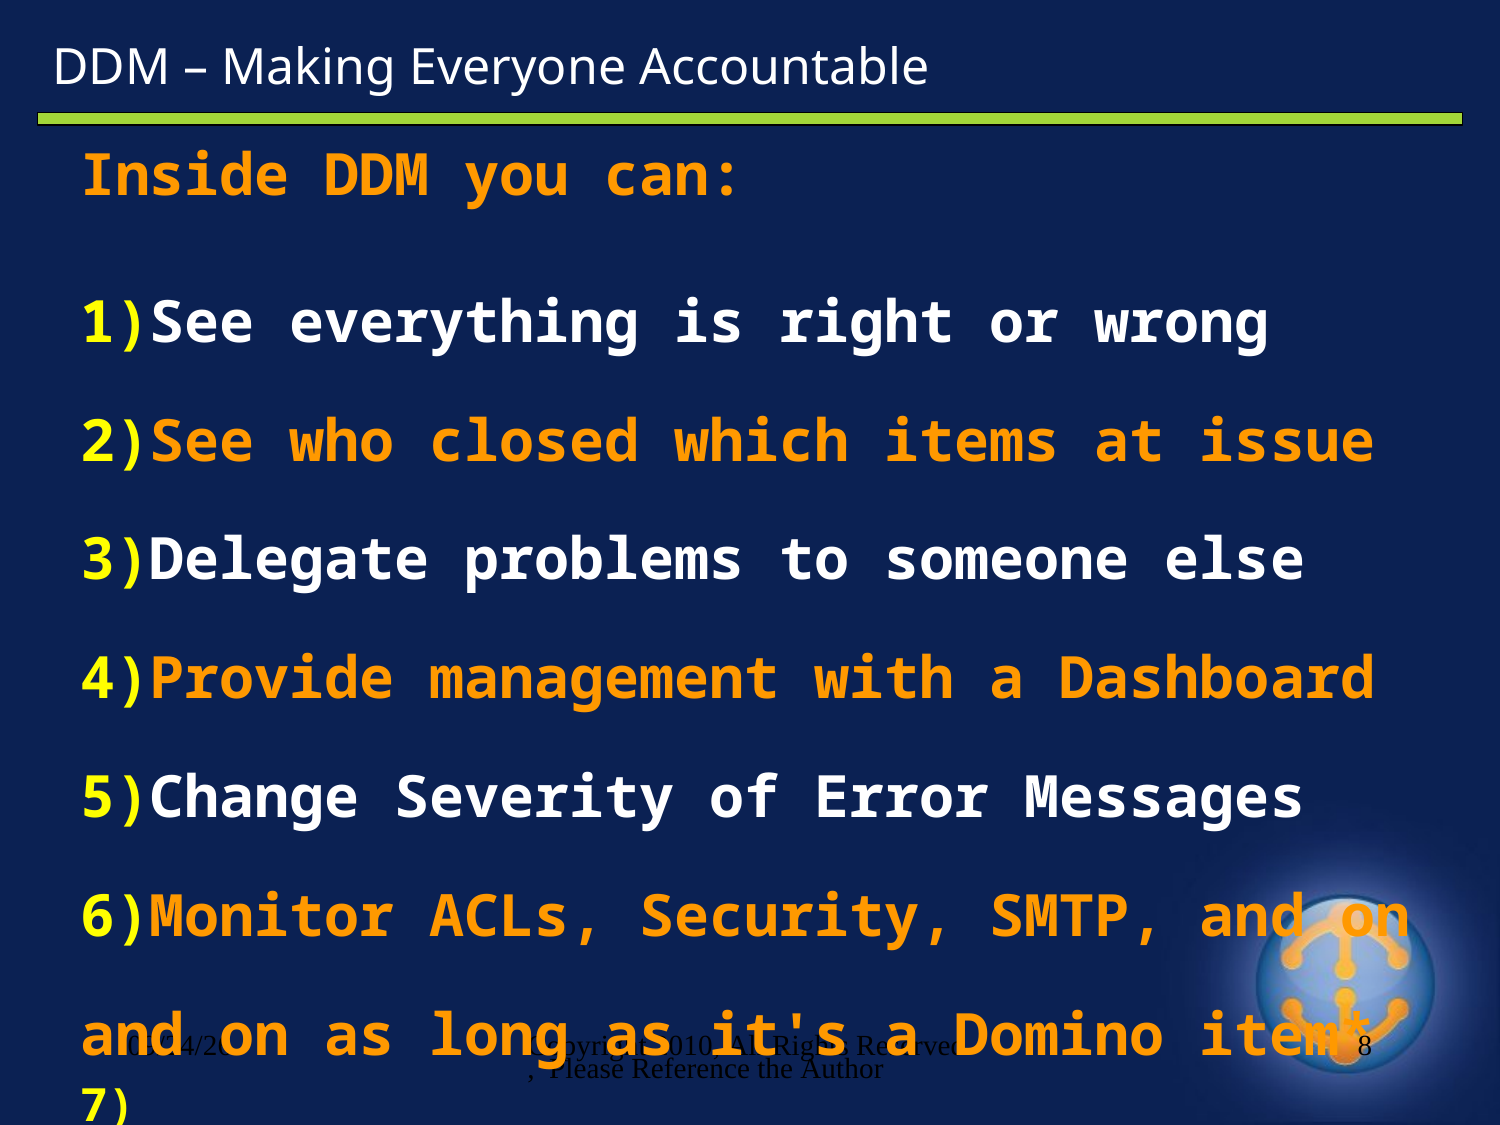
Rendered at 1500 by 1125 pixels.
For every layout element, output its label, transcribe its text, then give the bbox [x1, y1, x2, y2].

text_box DDM – Making Everyone Accountable [37, 24, 1363, 96]
picture [0, 0, 1500, 1125]
text_box [37, 112, 1463, 126]
text_box Inside DDM you can: See everything is right or wrong See who closed which items at issue Delegate problems to someone else Provide management with a Dashboard Change Severity of Error Messages Monitor ACLs, Security, SMTP, and on and on as long as it's a Domino item* * There are ways to do this for non-Domino, but not by default [64, 125, 1445, 1084]
